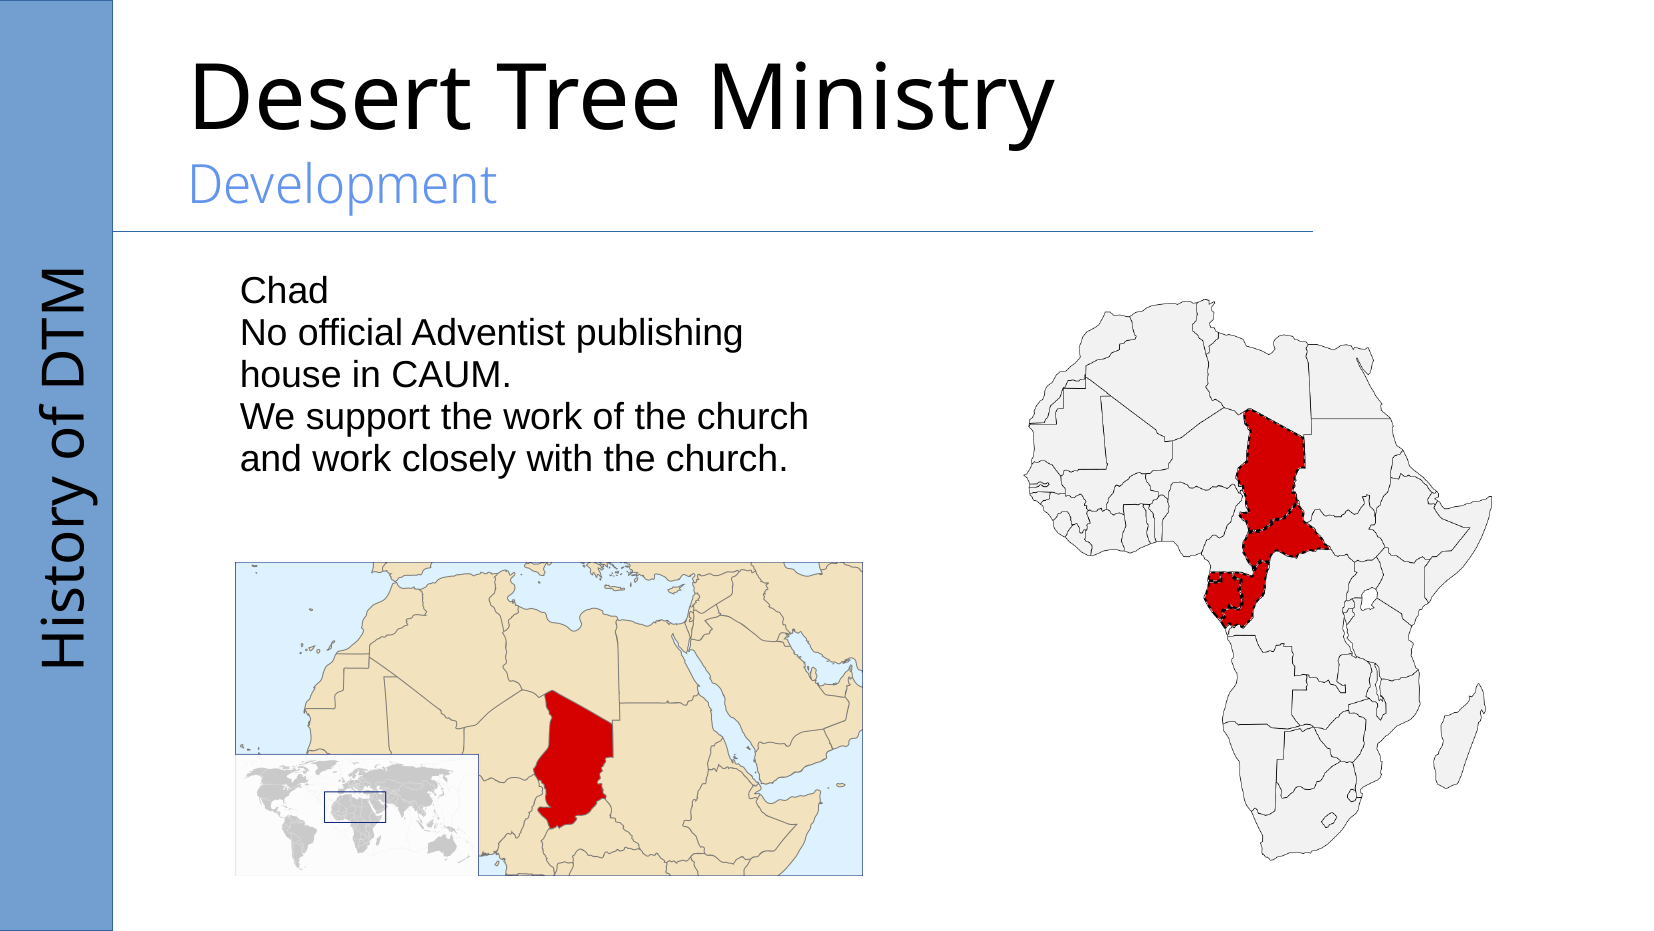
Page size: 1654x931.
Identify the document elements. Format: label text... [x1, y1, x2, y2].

title Development [187, 125, 1571, 239]
text_box Chad No official Adventist publishing house in CAUM. We support the work of the church and work closely with the church. [225, 262, 863, 488]
text_box History of DTM [13, 37, 105, 901]
title Desert Tree Ministry [187, 33, 1571, 125]
text_box [0, 0, 113, 931]
picture [977, 299, 1538, 861]
picture [235, 562, 863, 876]
